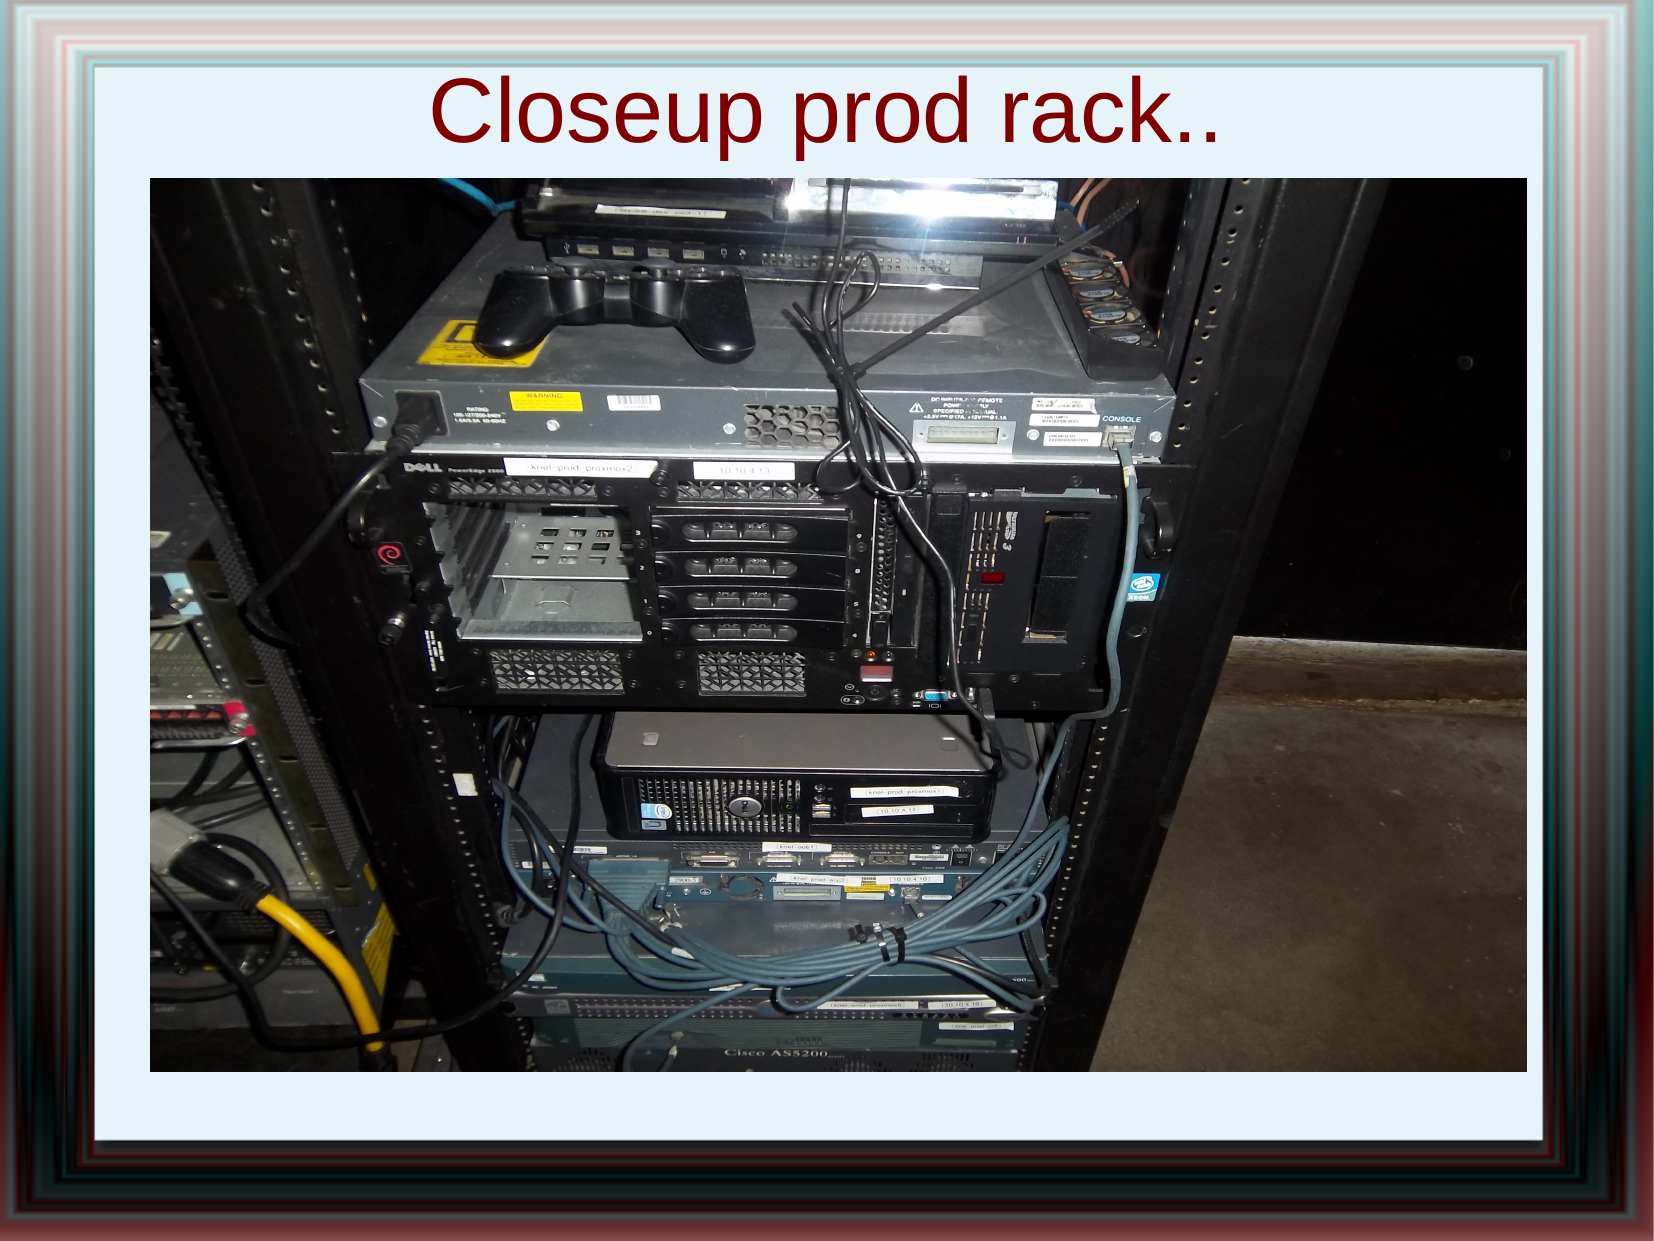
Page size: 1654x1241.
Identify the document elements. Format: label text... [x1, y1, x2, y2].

picture [0, 0, 1654, 1241]
title Closeup prod rack.. [118, 59, 1536, 163]
